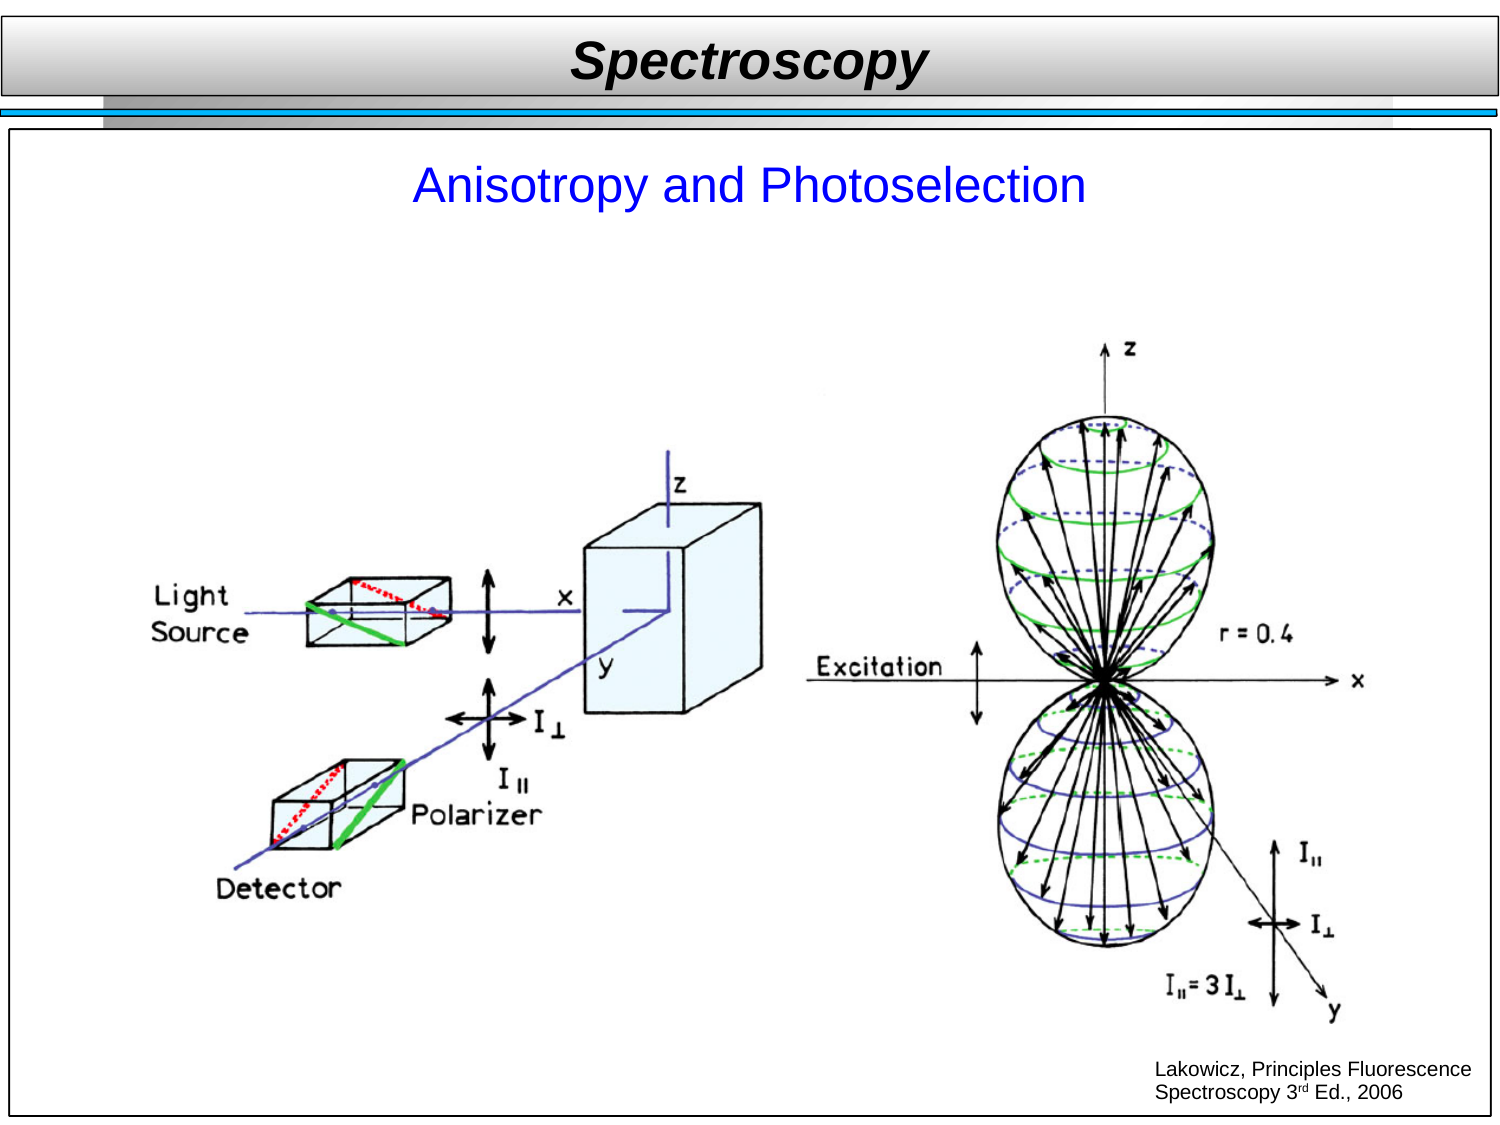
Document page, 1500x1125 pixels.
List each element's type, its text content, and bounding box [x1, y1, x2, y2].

text_box Spectroscopy [1, 16, 1499, 96]
text_box [9, 129, 1491, 1116]
picture [151, 444, 765, 918]
picture [802, 338, 1379, 1024]
text_box Lakowicz, Principles Fluorescence Spectroscopy 3rd Ed., 2006 [1140, 1050, 1490, 1113]
title Anisotropy and Photoselection [112, 132, 1388, 233]
text_box [0, 109, 1497, 117]
